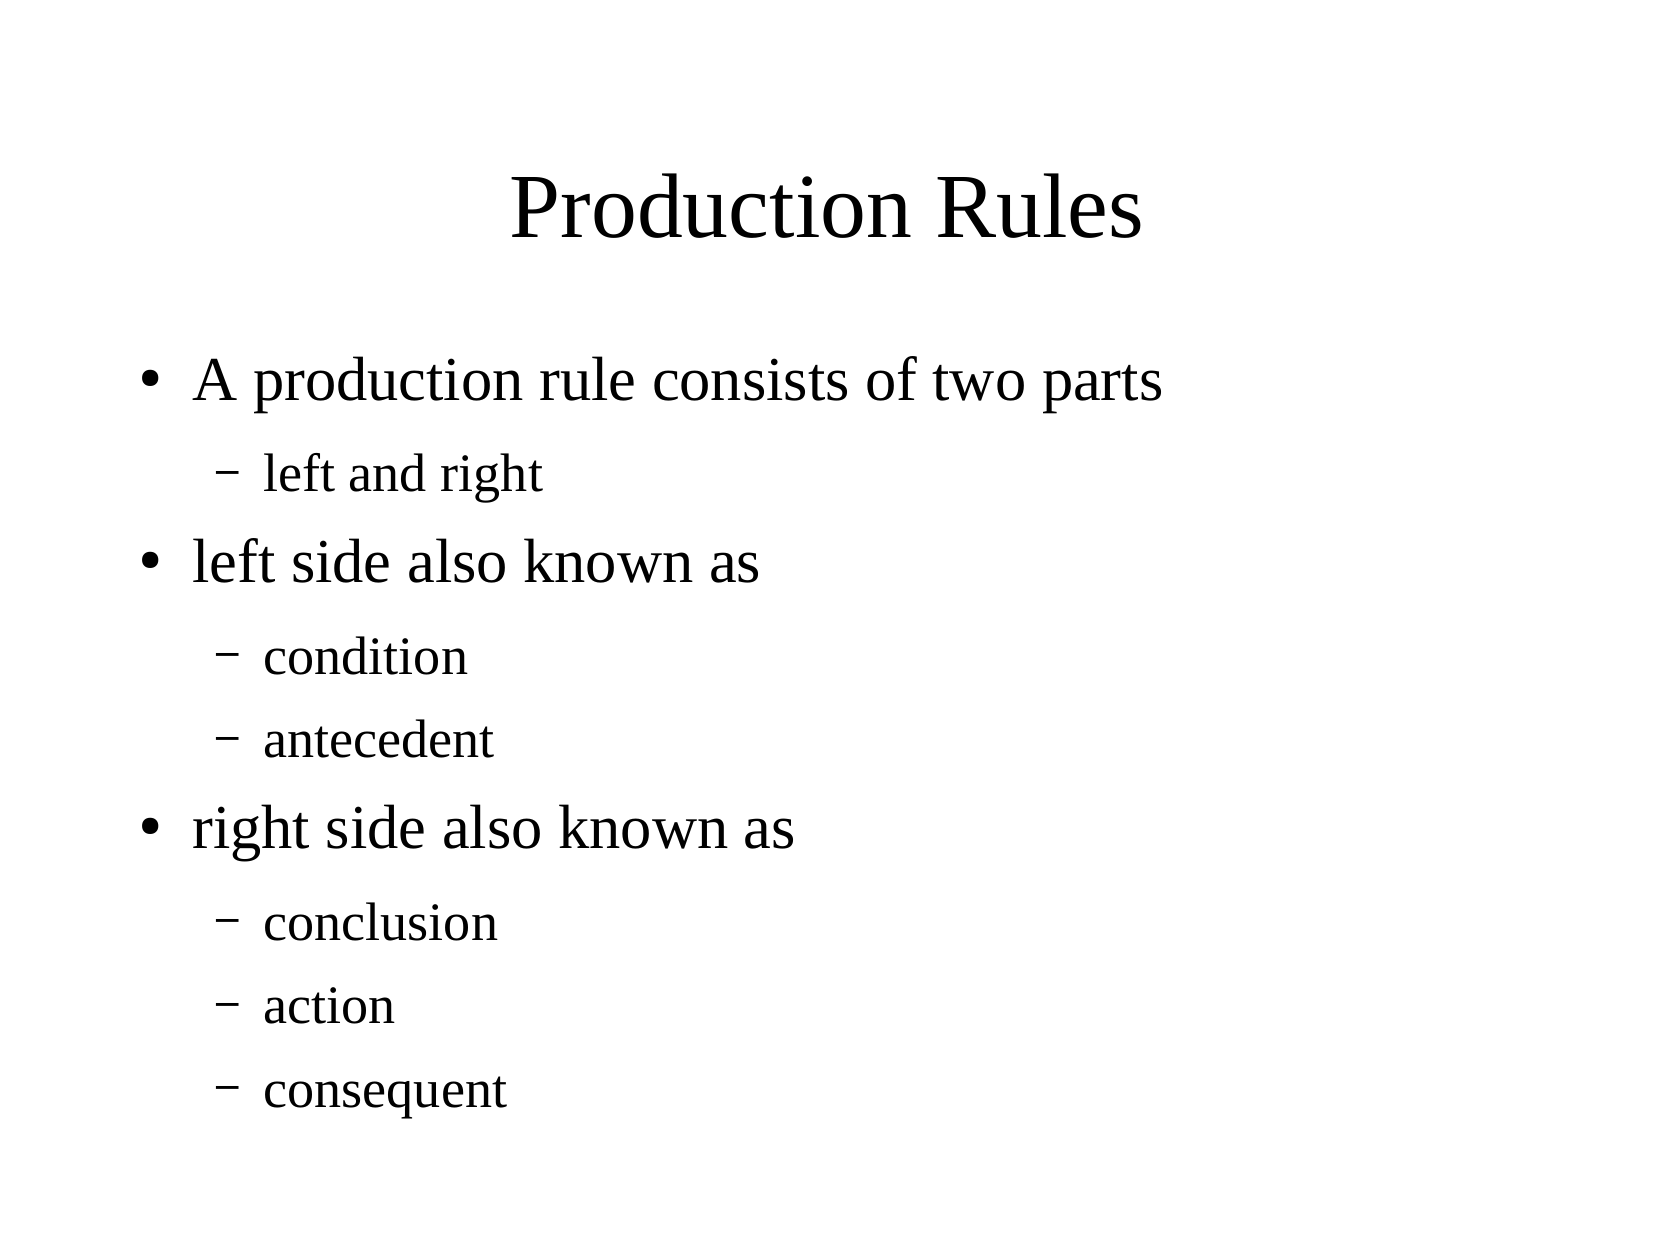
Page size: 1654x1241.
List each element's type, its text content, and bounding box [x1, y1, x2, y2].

list A production rule consists of two parts left and right left side also known as condition antecedent right side also known as conclusion action consequent [121, 344, 1534, 1143]
title Production Rules [121, 102, 1534, 311]
